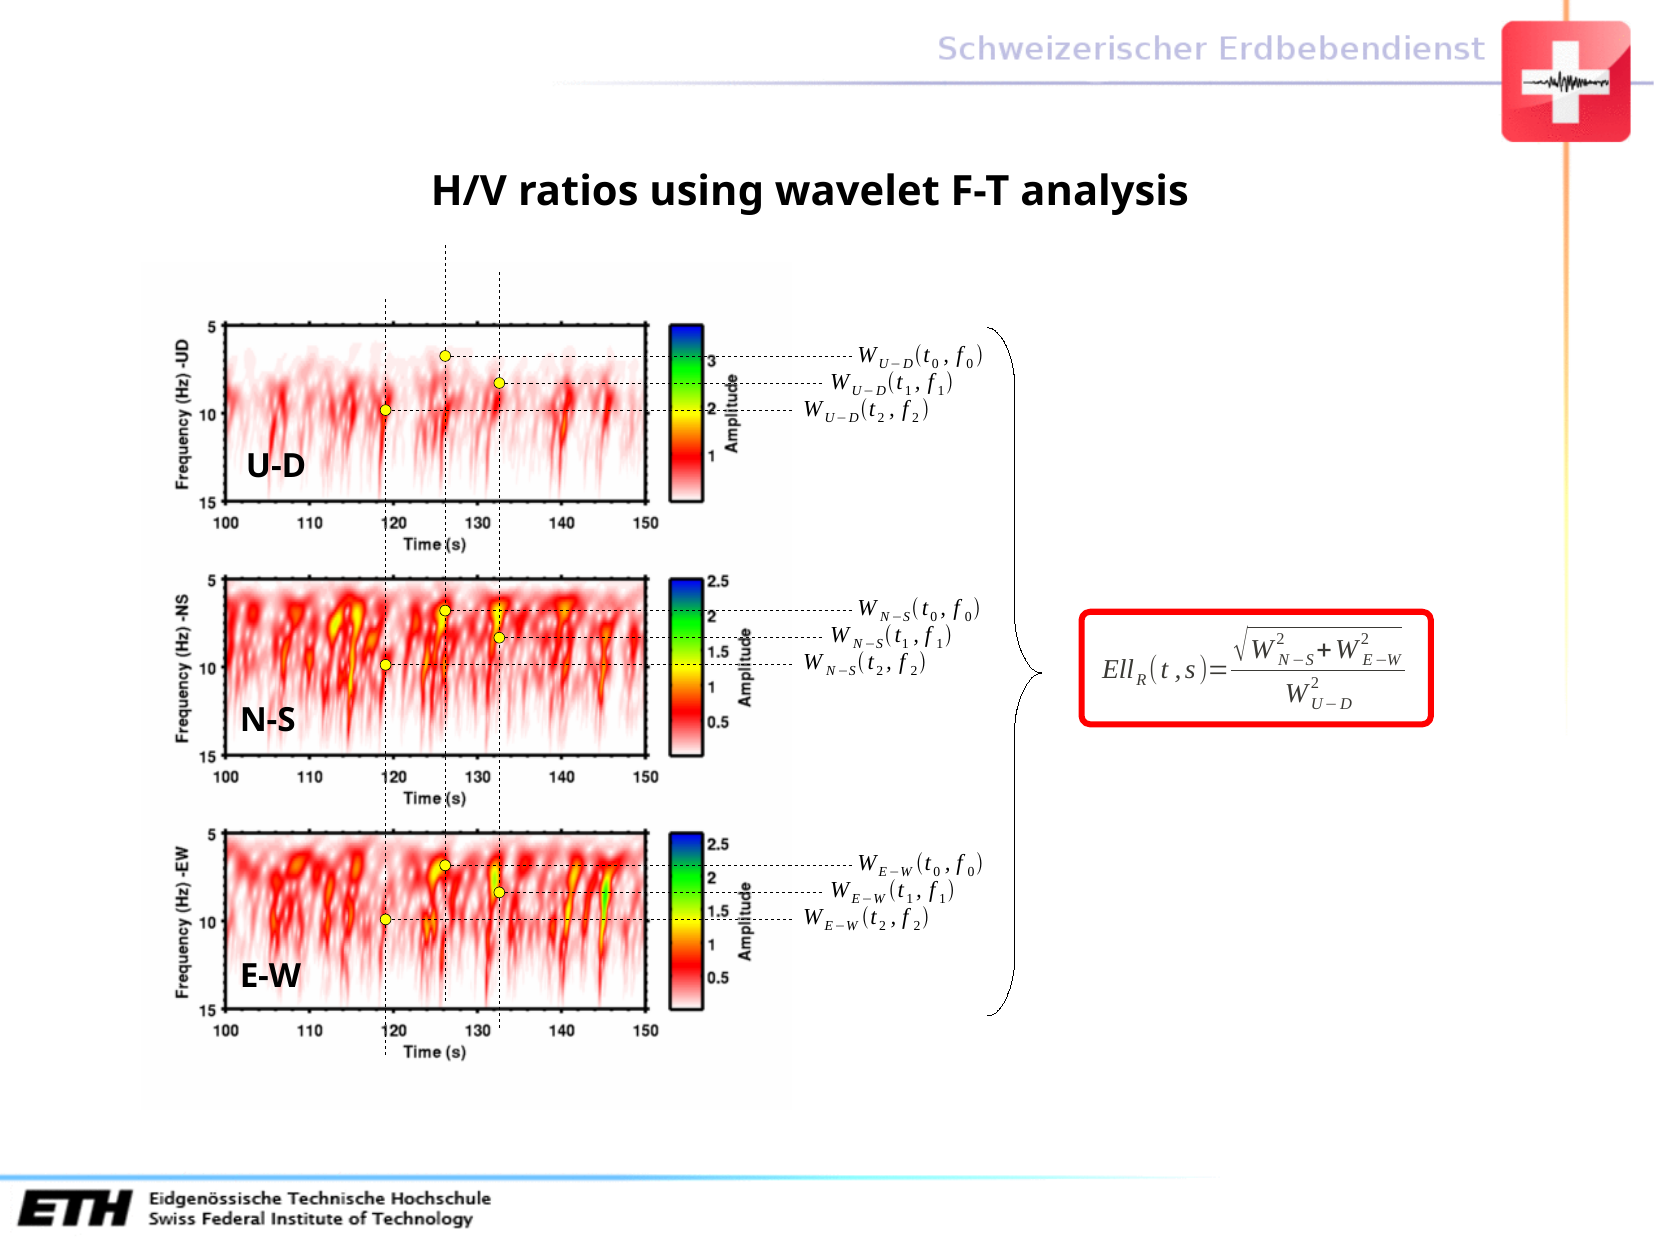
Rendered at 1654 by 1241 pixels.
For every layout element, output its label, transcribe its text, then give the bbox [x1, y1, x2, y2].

text_box [439, 605, 451, 617]
chart [797, 849, 990, 935]
text_box N-S [225, 689, 320, 751]
text_box [493, 632, 505, 644]
text_box E-W [225, 945, 324, 1006]
text_box [380, 404, 392, 416]
text_box [439, 350, 451, 362]
chart [797, 340, 989, 427]
picture [0, 0, 1654, 1241]
text_box H/V ratios using wavelet F-T analysis [405, 153, 1216, 226]
chart [797, 594, 986, 680]
text_box [493, 886, 505, 898]
chart [1093, 625, 1413, 715]
text_box U-D [231, 435, 326, 496]
text_box [439, 859, 451, 871]
text_box [380, 659, 392, 671]
text_box [493, 377, 505, 389]
text_box [380, 913, 392, 925]
